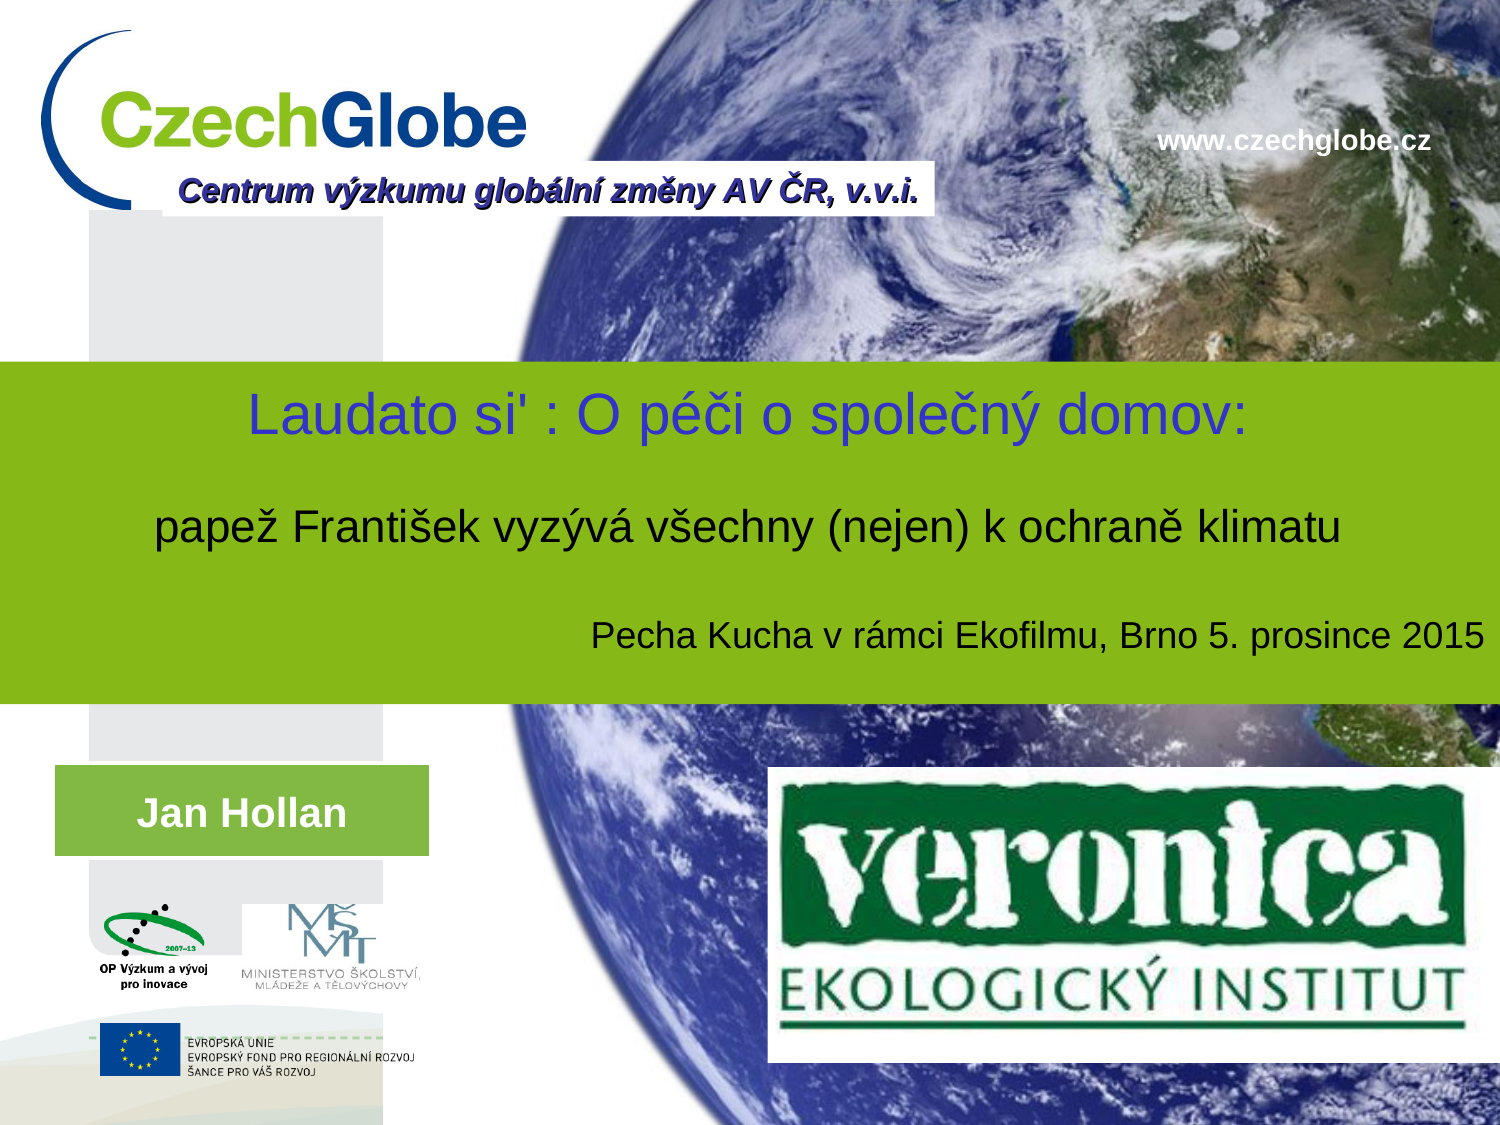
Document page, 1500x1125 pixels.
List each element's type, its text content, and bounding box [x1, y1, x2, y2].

title Laudato si' : O péči o společný domov: papež František vyzývá všechny (nejen) k ochraně klimatu [111, 343, 1387, 585]
text_box Centrum výzkumu globální změny AV ČR, v.v.i. [162, 160, 935, 217]
text_box Jan Hollan [53, 763, 431, 858]
text_box Pecha Kucha v rámci Ekofilmu, Brno 5. prosince 2015 [287, 603, 1500, 709]
picture [0, 0, 1500, 361]
text_box [767, 767, 1500, 1063]
text_box www.czechglobe.cz [971, 113, 1447, 192]
picture [0, 705, 1500, 1125]
